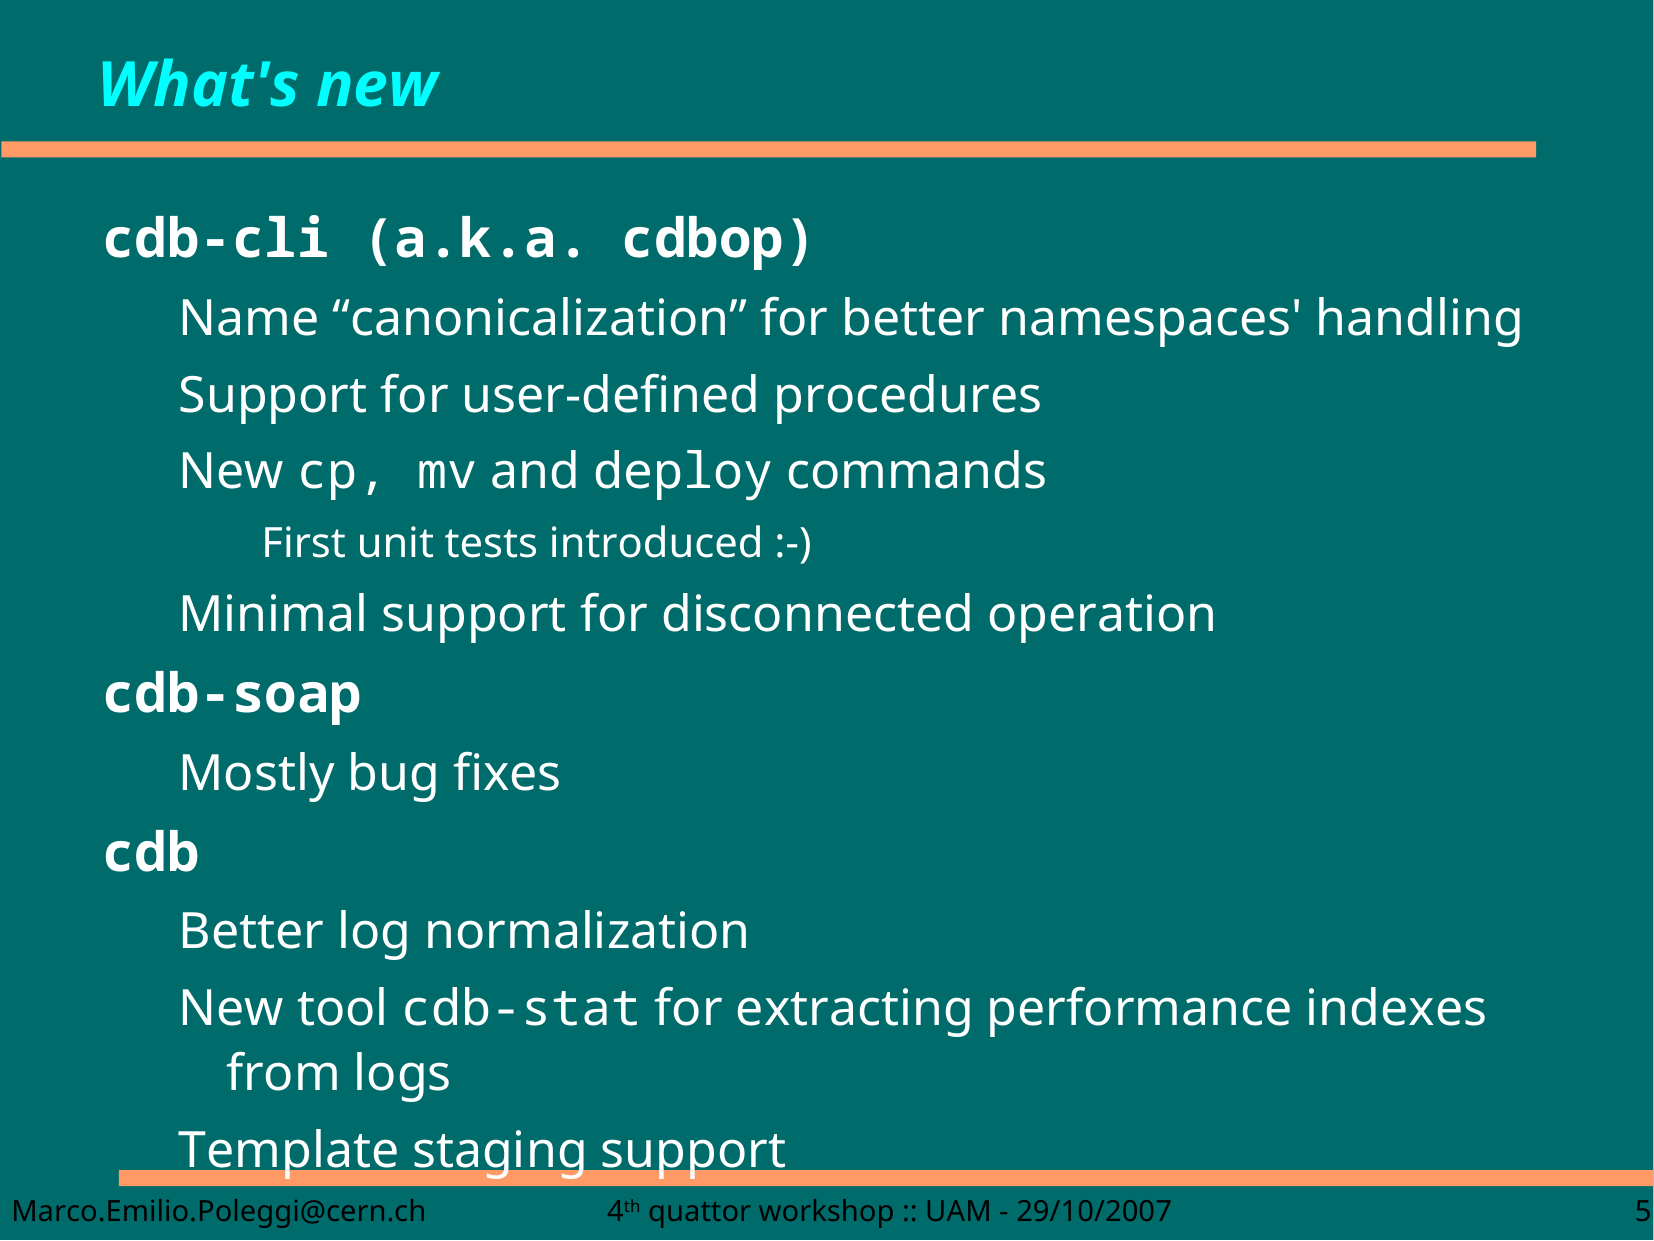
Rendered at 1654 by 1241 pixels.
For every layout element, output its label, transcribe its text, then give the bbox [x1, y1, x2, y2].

title What's new [97, 28, 1510, 136]
list cdb-cli (a.k.a. cdbop) Name “canonicalization” for better namespaces' handling Support for user-defined procedures New cp, mv and deploy commands First unit tests introduced :-) Minimal support for disconnected operation cdb-soap Mostly bug fixes cdb Better log normalization New tool cdb-stat for extracting performance indexes from logs Template staging support [84, 201, 1583, 1083]
